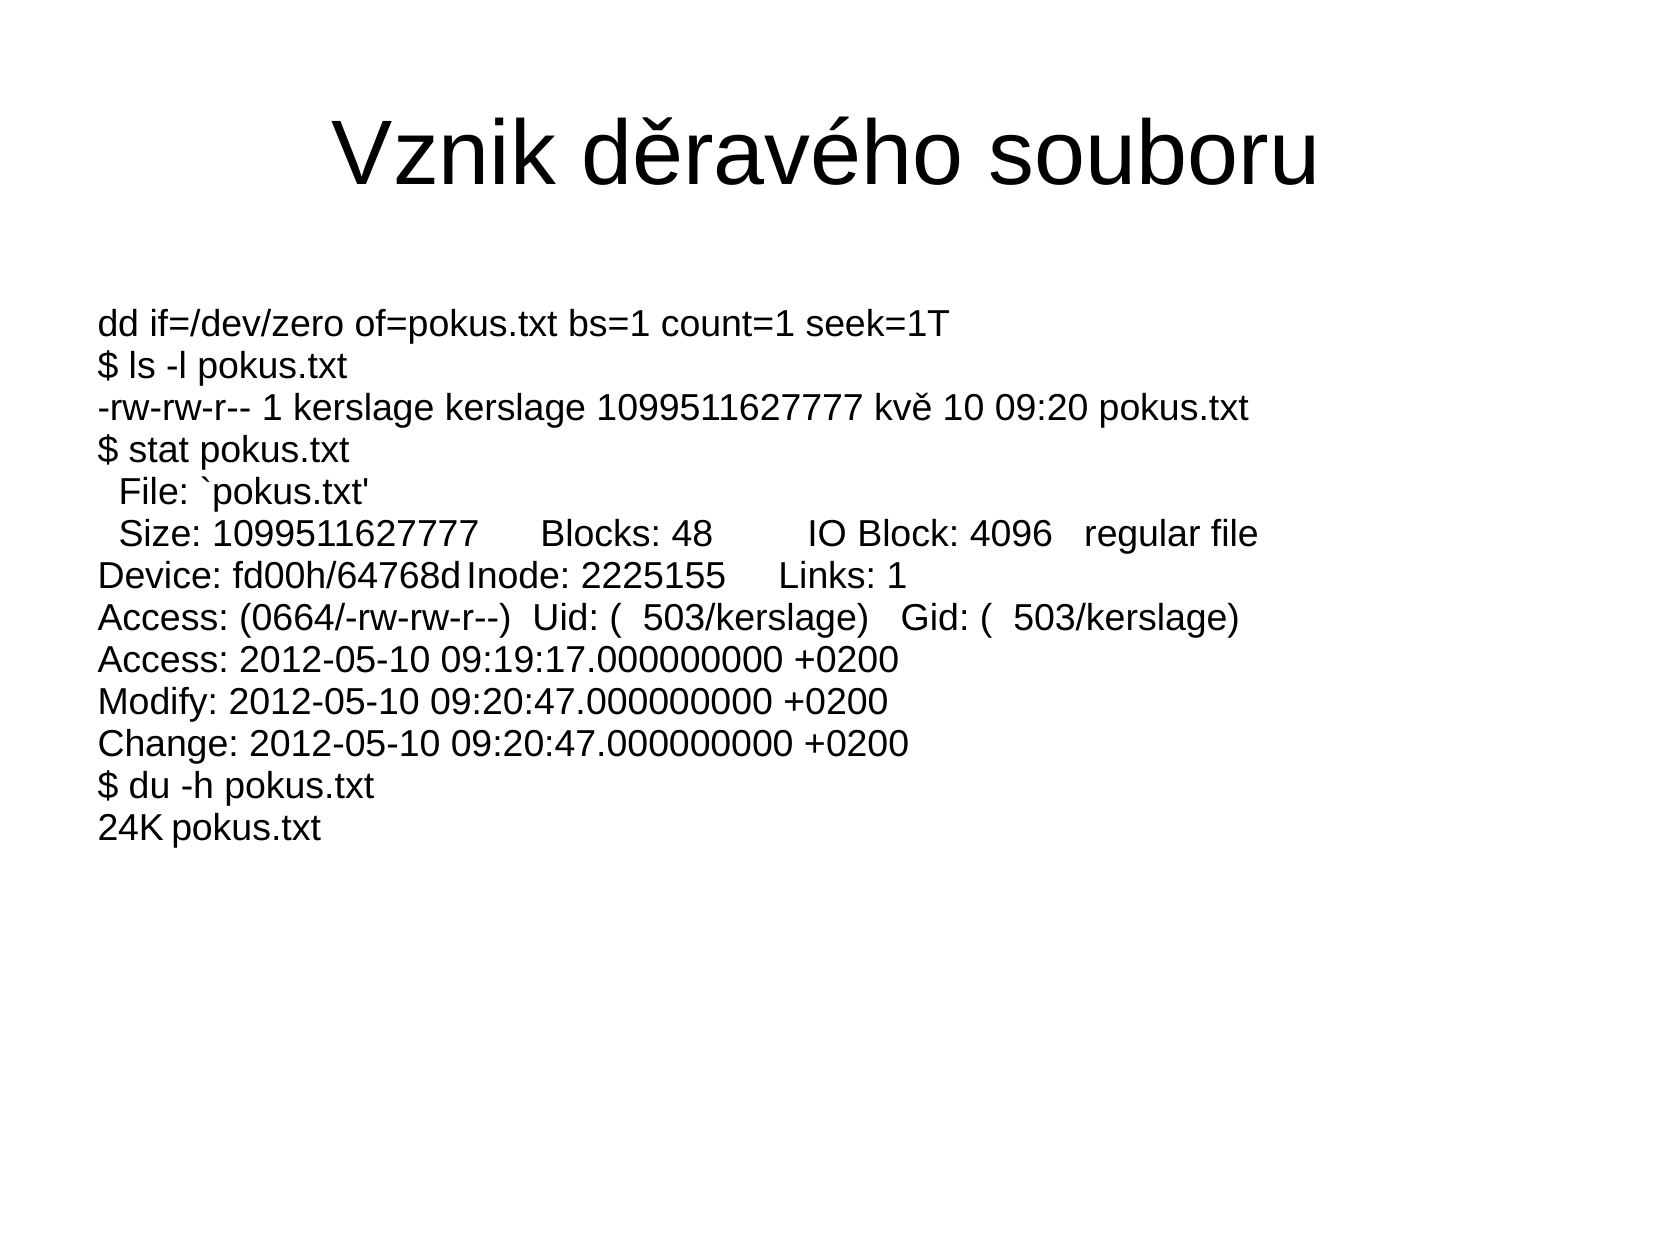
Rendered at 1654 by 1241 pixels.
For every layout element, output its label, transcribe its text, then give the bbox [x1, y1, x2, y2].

title Vznik děravého souboru [82, 49, 1571, 257]
text_box dd if=/dev/zero of=pokus.txt bs=1 count=1 seek=1T $ ls -l pokus.txt -rw-rw-r-- 1 kerslage kerslage 1099511627777 kvě 10 09:20 pokus.txt $ stat pokus.txt File: `pokus.txt' Size: 1099511627777 Blocks: 48 IO Block: 4096 regular file Device: fd00h/64768d Inode: 2225155 Links: 1 Access: (0664/-rw-rw-r--) Uid: ( 503/kerslage) Gid: ( 503/kerslage) Access: 2012-05-10 09:19:17.000000000 +0200 Modify: 2012-05-10 09:20:47.000000000 +0200 Change: 2012-05-10 09:20:47.000000000 +0200 $ du -h pokus.txt 24K pokus.txt [82, 295, 1560, 856]
